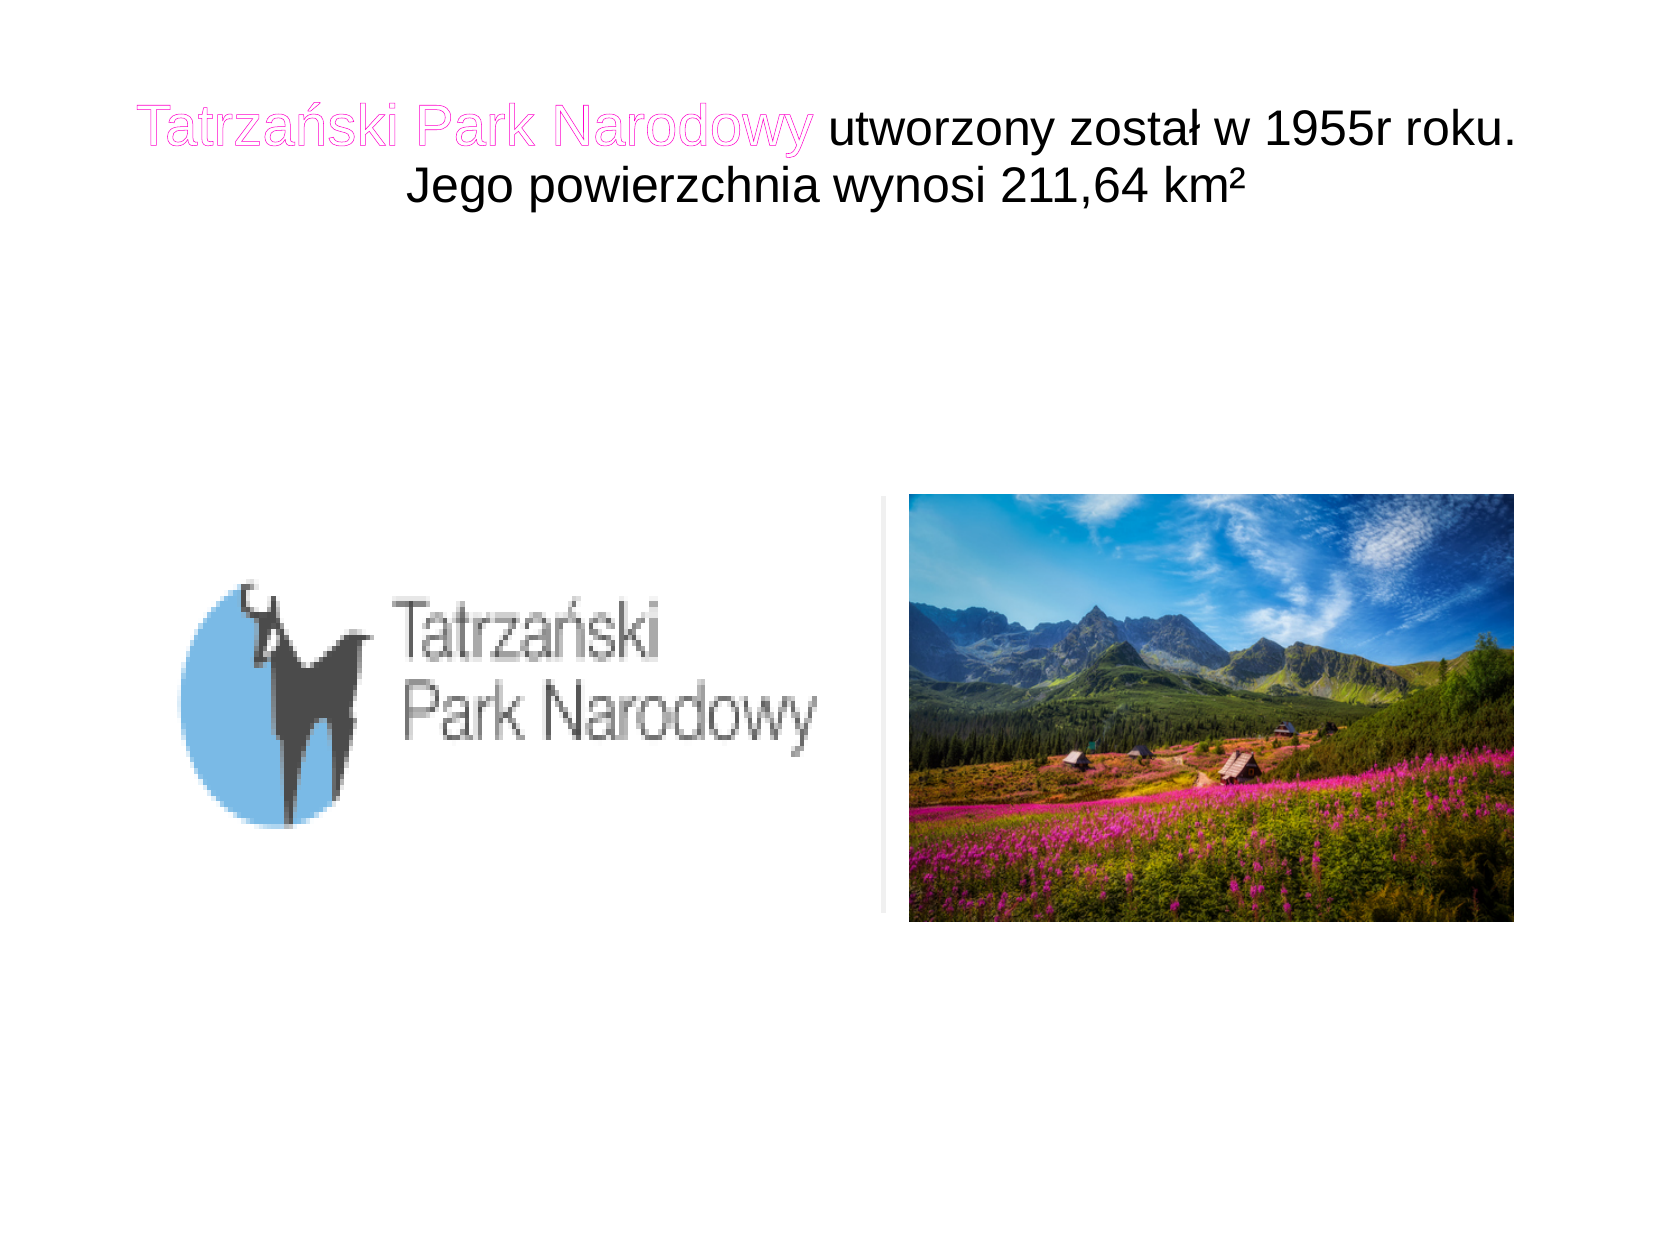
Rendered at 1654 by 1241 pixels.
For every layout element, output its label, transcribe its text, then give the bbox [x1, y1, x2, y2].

picture [909, 494, 1514, 922]
picture [113, 496, 886, 913]
title Tatrzański Park Narodowy utworzony został w 1955r roku. Jego powierzchnia wynosi 211,64 km² [82, 49, 1571, 257]
